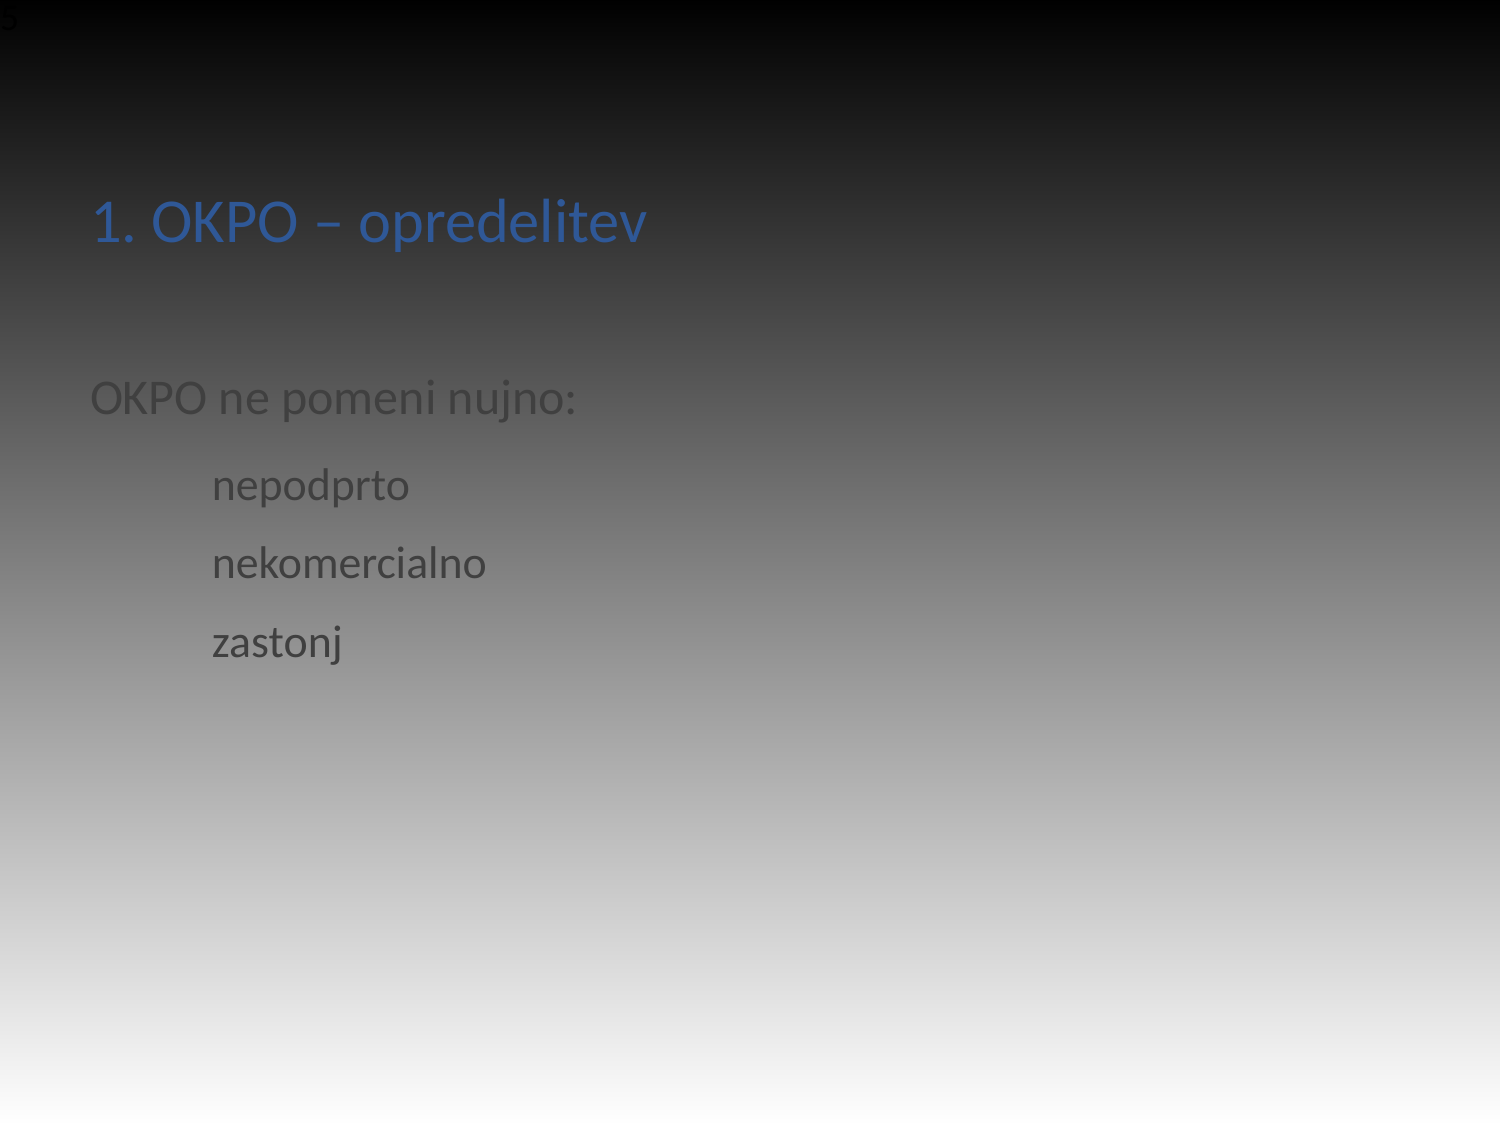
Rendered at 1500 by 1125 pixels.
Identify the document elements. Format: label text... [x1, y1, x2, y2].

list OKPO ne pomeni nujno: nepodprto nekomercialno zastonj [75, 262, 1425, 1005]
title 1. OKPO – opredelitev [75, 0, 1425, 262]
